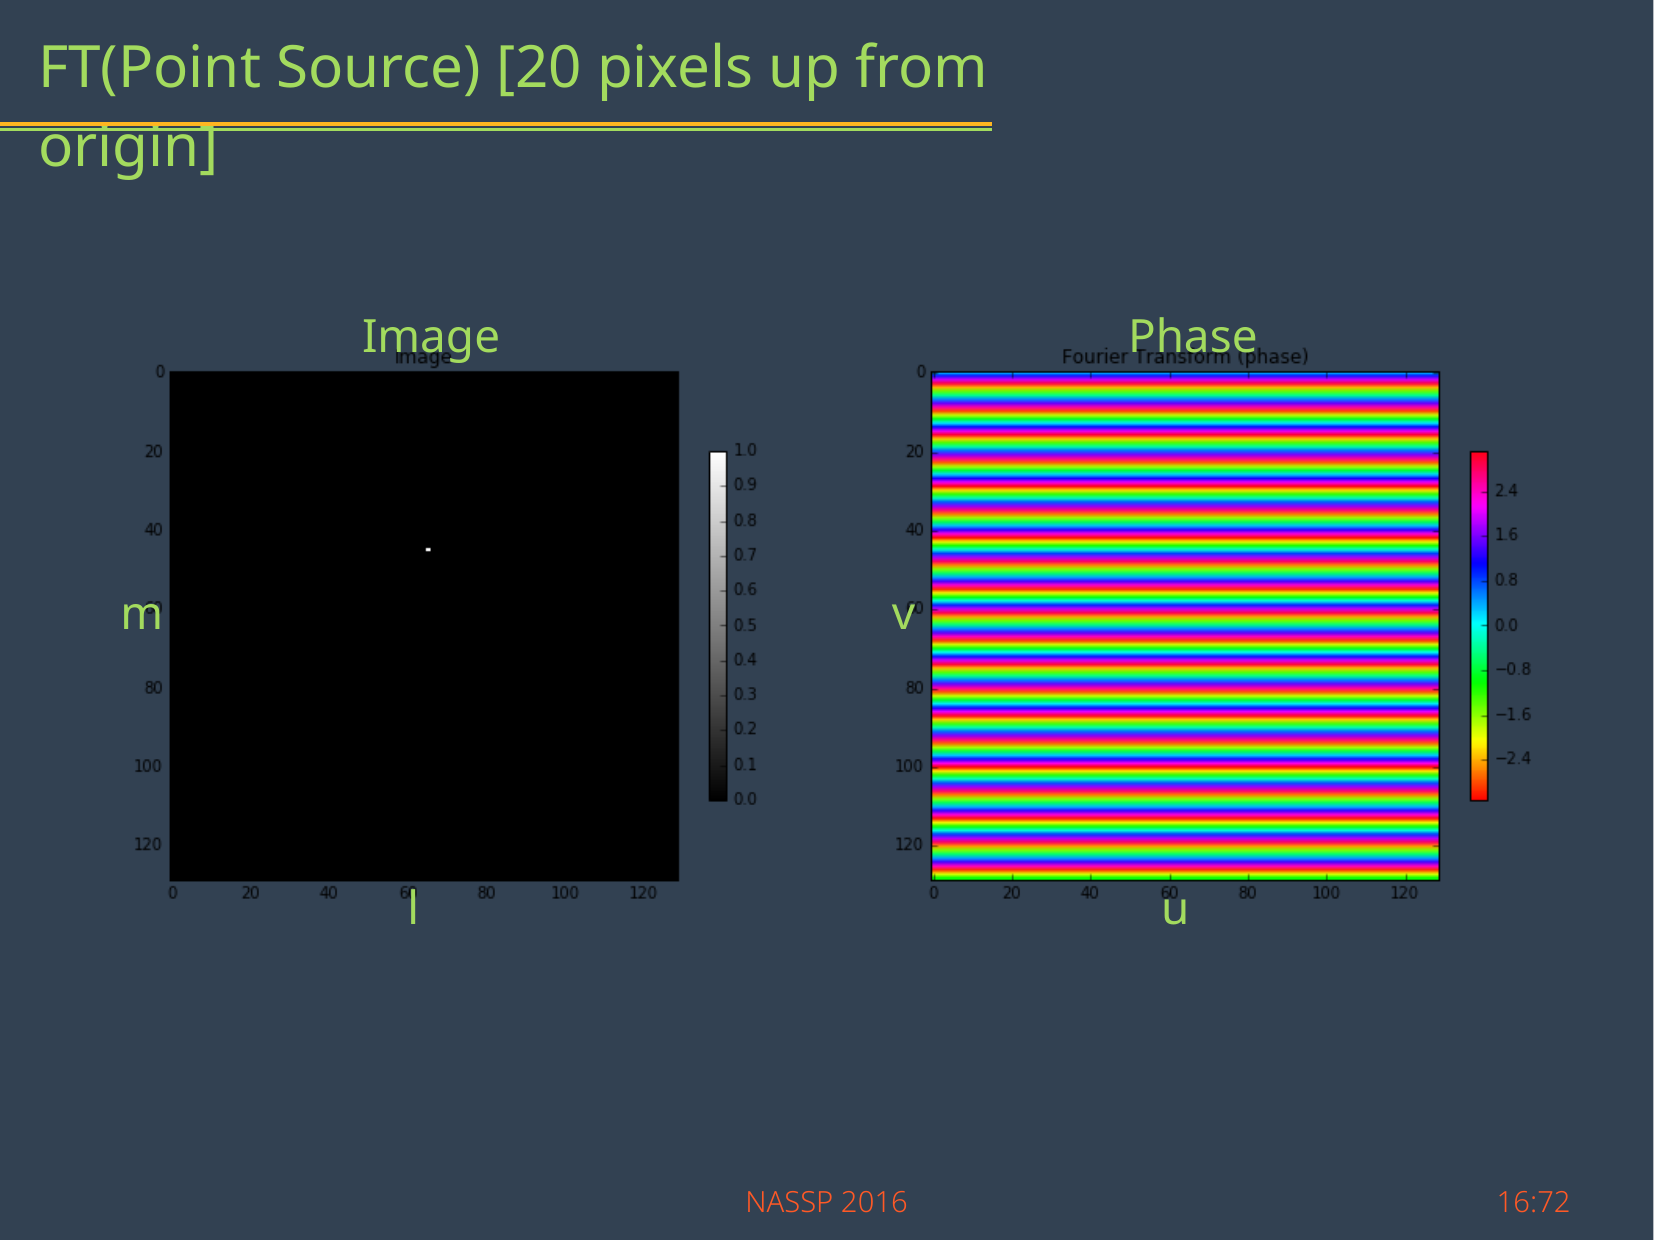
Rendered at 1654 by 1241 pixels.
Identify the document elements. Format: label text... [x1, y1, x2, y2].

text_box Image [230, 296, 632, 367]
text_box l [348, 868, 479, 938]
text_box u [1110, 868, 1241, 938]
text_box v [838, 572, 969, 643]
text_box m [76, 572, 207, 643]
picture [123, 337, 1542, 913]
text_box Phase [992, 296, 1394, 367]
text_box FT(Point Source) [20 pixels up from origin] [23, 17, 1182, 103]
